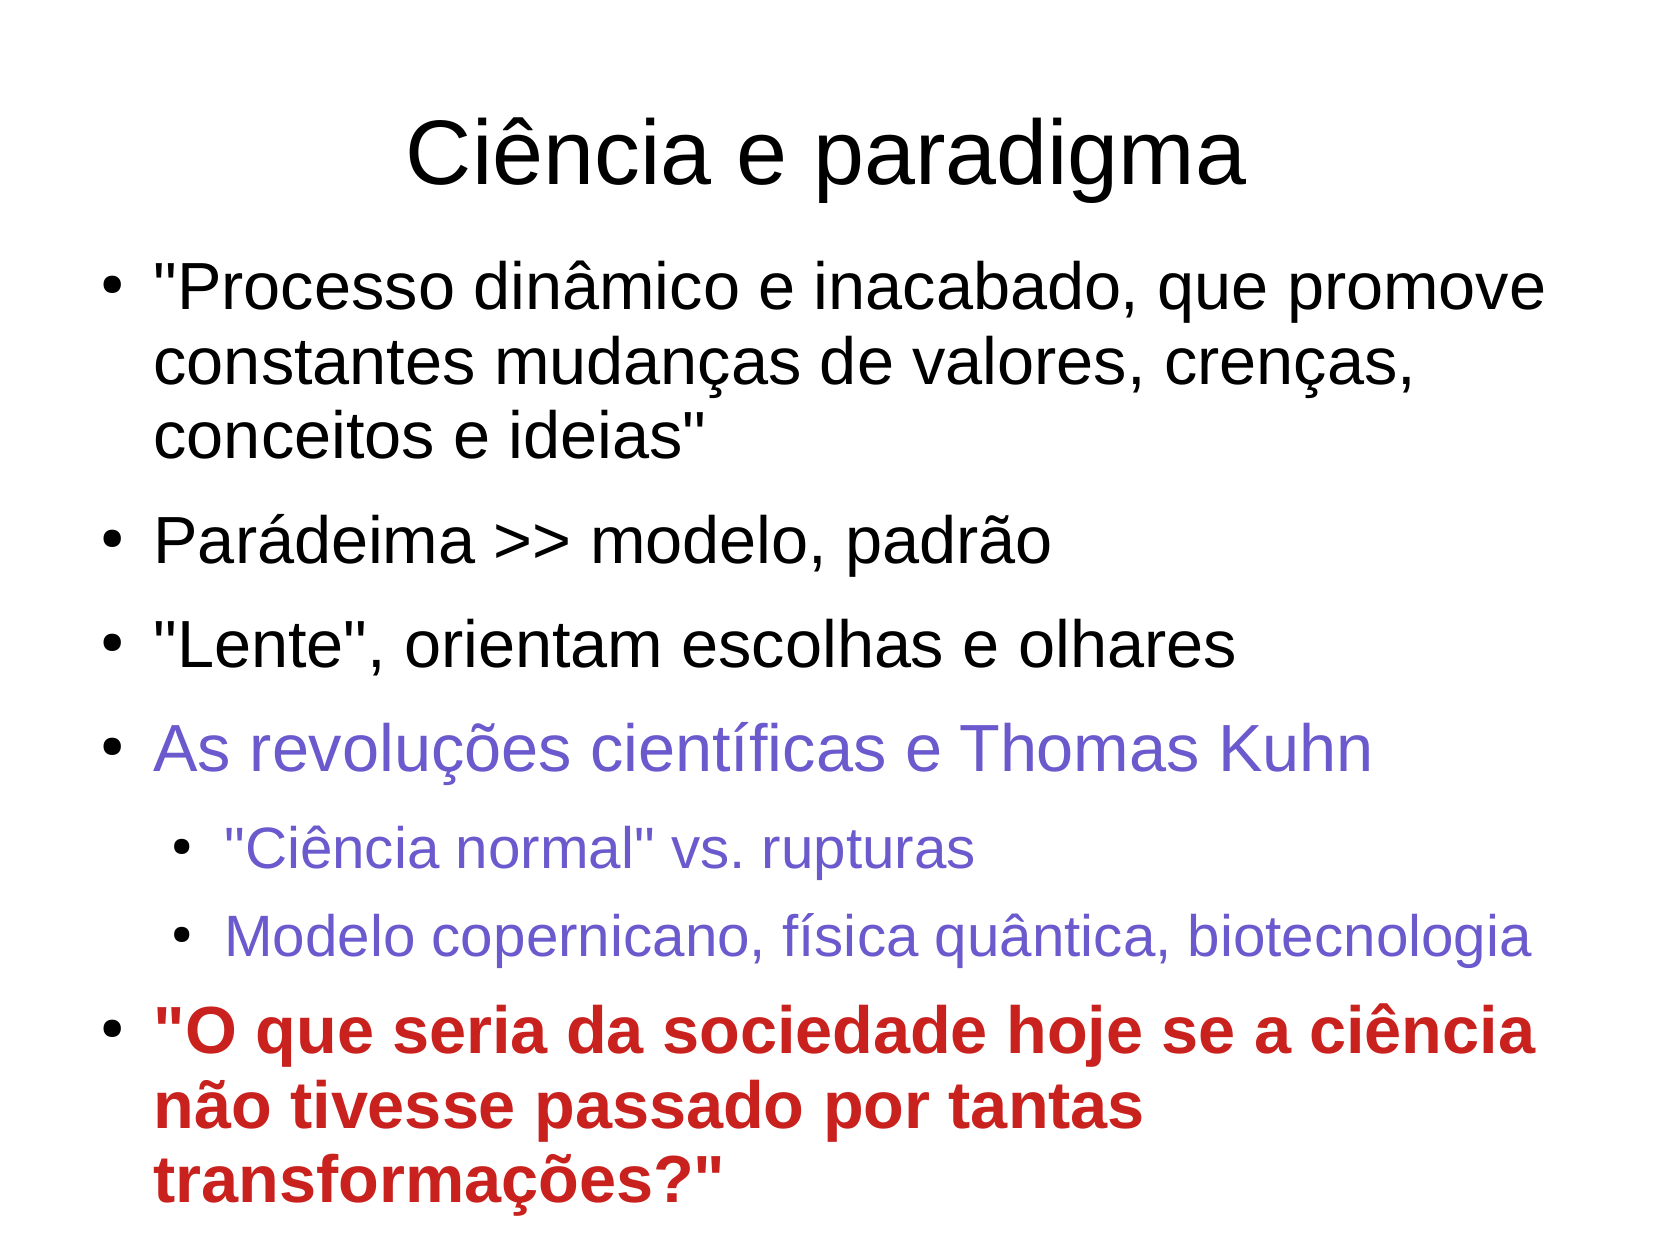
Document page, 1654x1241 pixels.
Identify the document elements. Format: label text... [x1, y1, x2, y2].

list "Processo dinâmico e inacabado, que promove constantes mudanças de valores, crenças, conceitos e ideias" Parádeima >> modelo, padrão "Lente", orientam escolhas e olhares As revoluções científicas e Thomas Kuhn "Ciência normal" vs. rupturas Modelo copernicano, física quântica, biotecnologia "O que seria da sociedade hoje se a ciência não tivesse passado por tantas transformações?" [82, 248, 1571, 1218]
title Ciência e paradigma [82, 49, 1571, 248]
